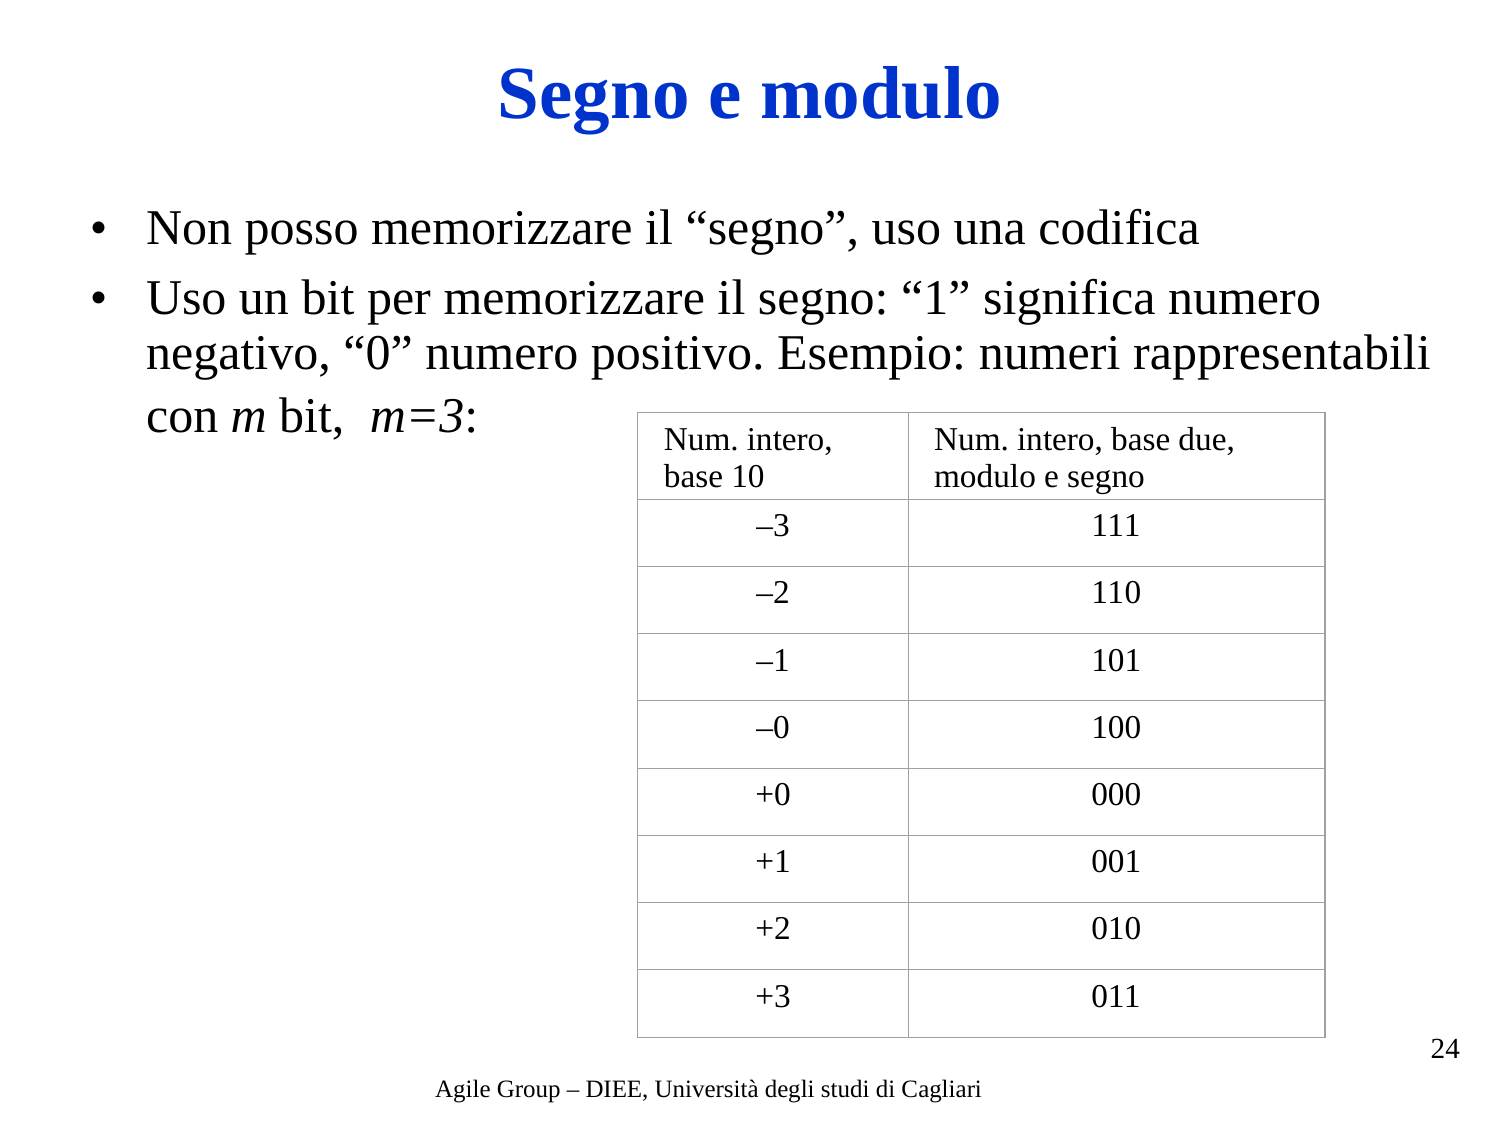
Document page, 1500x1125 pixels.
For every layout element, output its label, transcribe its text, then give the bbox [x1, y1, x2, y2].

text_box 100 [919, 701, 1314, 768]
text_box –0 [649, 701, 898, 768]
text_box 011 [919, 970, 1314, 1037]
text_box 010 [919, 903, 1314, 969]
text_box +1 [649, 836, 898, 902]
text_box 110 [919, 567, 1314, 633]
text_box 101 [919, 634, 1314, 700]
list Non posso memorizzare il “segno”, uso una codifica Uso un bit per memorizzare il segno: “1” significa numero negativo, “0” numero positivo. Esempio: numeri rappresentabili con m bit, m=3: [75, 192, 1463, 488]
text_box +3 [649, 970, 898, 1037]
text_box –3 [649, 500, 898, 566]
text_box +0 [649, 769, 898, 835]
text_box Num. intero, base 10 [649, 413, 898, 499]
text_box 001 [919, 836, 1314, 902]
text_box –1 [649, 634, 898, 700]
text_box +2 [649, 903, 898, 969]
text_box 000 [919, 769, 1314, 835]
title Segno e modulo [112, 12, 1388, 175]
text_box –2 [649, 567, 898, 633]
text_box Num. intero, base due, modulo e segno [919, 413, 1314, 499]
text_box 111 [919, 500, 1314, 566]
